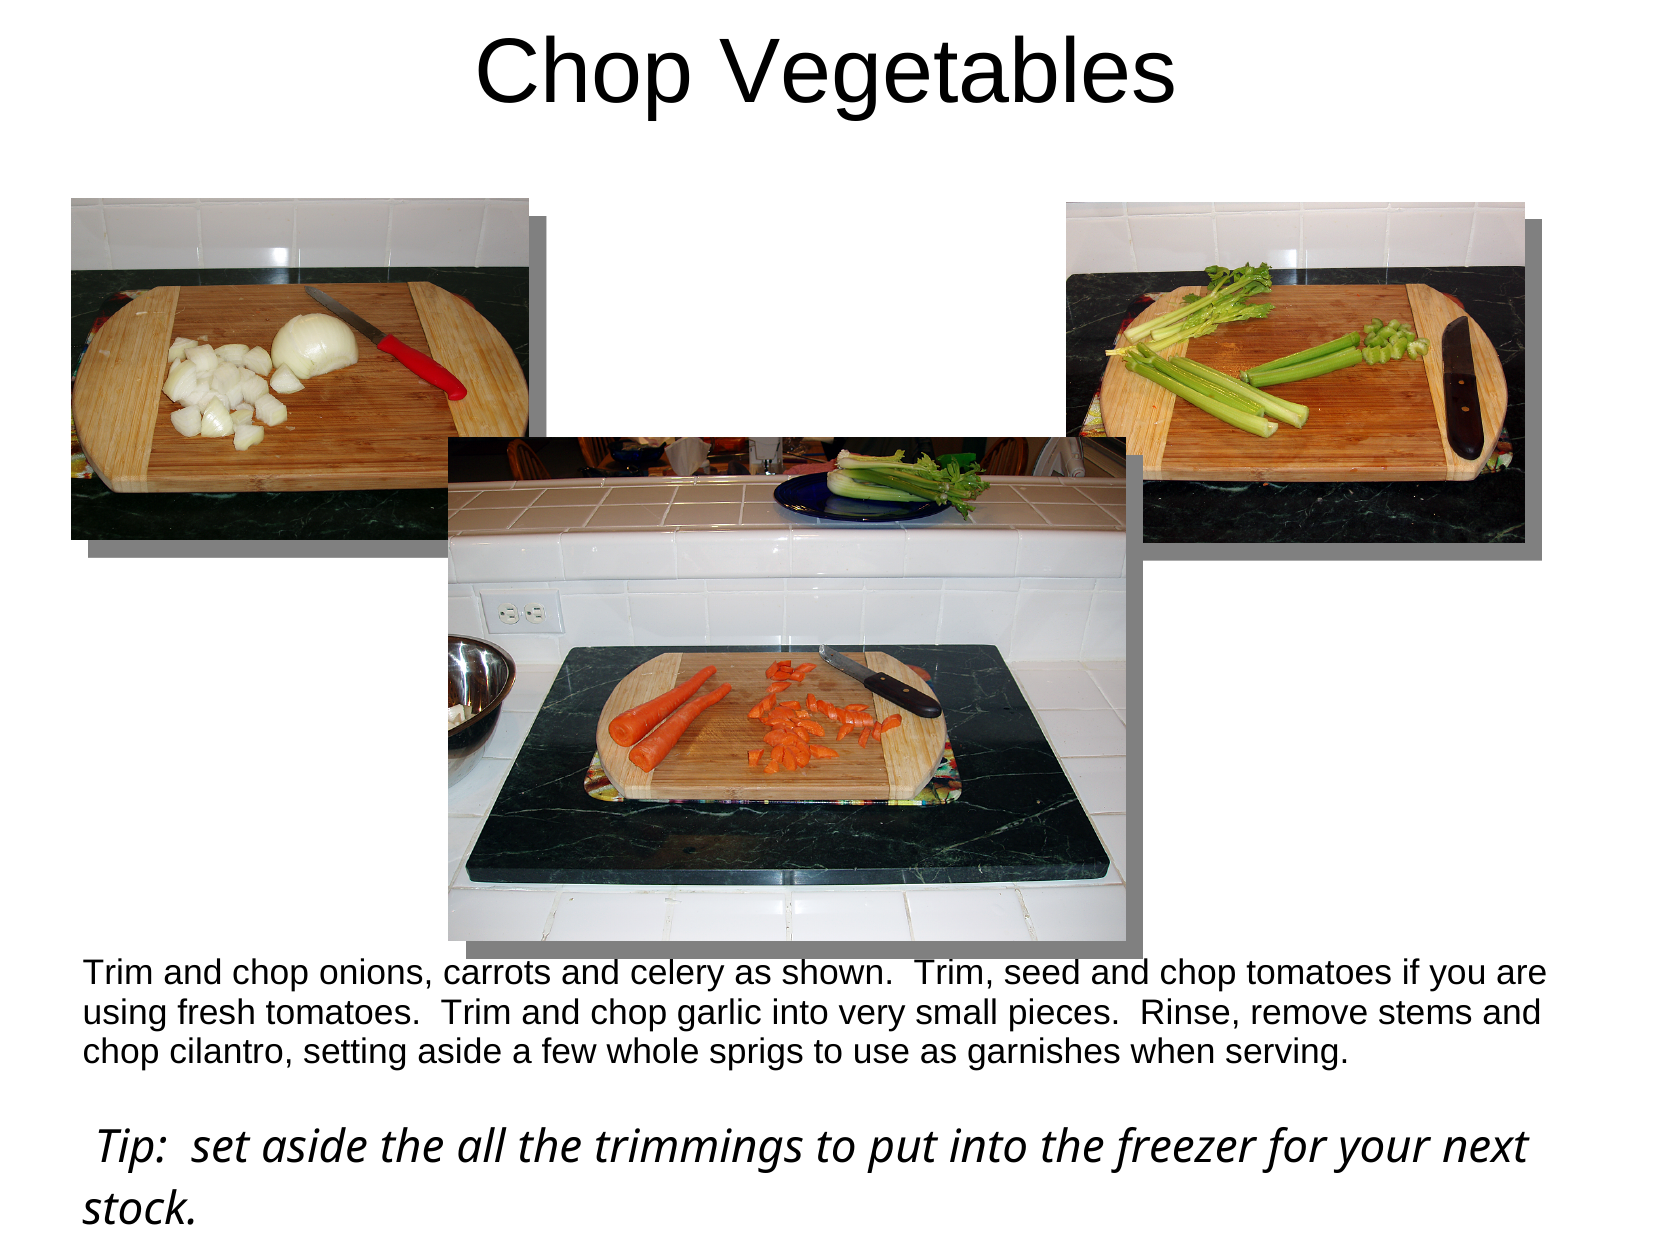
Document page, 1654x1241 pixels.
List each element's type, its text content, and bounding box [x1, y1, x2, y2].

title Chop Vegetables [82, 19, 1571, 123]
subtitle Trim and chop onions, carrots and celery as shown. Trim, seed and chop tomatoes if you are using fresh tomatoes. Trim and chop garlic into very small pieces. Rinse, remove stems and chop cilantro, setting aside a few whole sprigs to use as garnishes when serving. Tip: set aside the all the trimmings to put into the freezer for your next stock. [82, 985, 1571, 1205]
picture [71, 198, 1525, 941]
